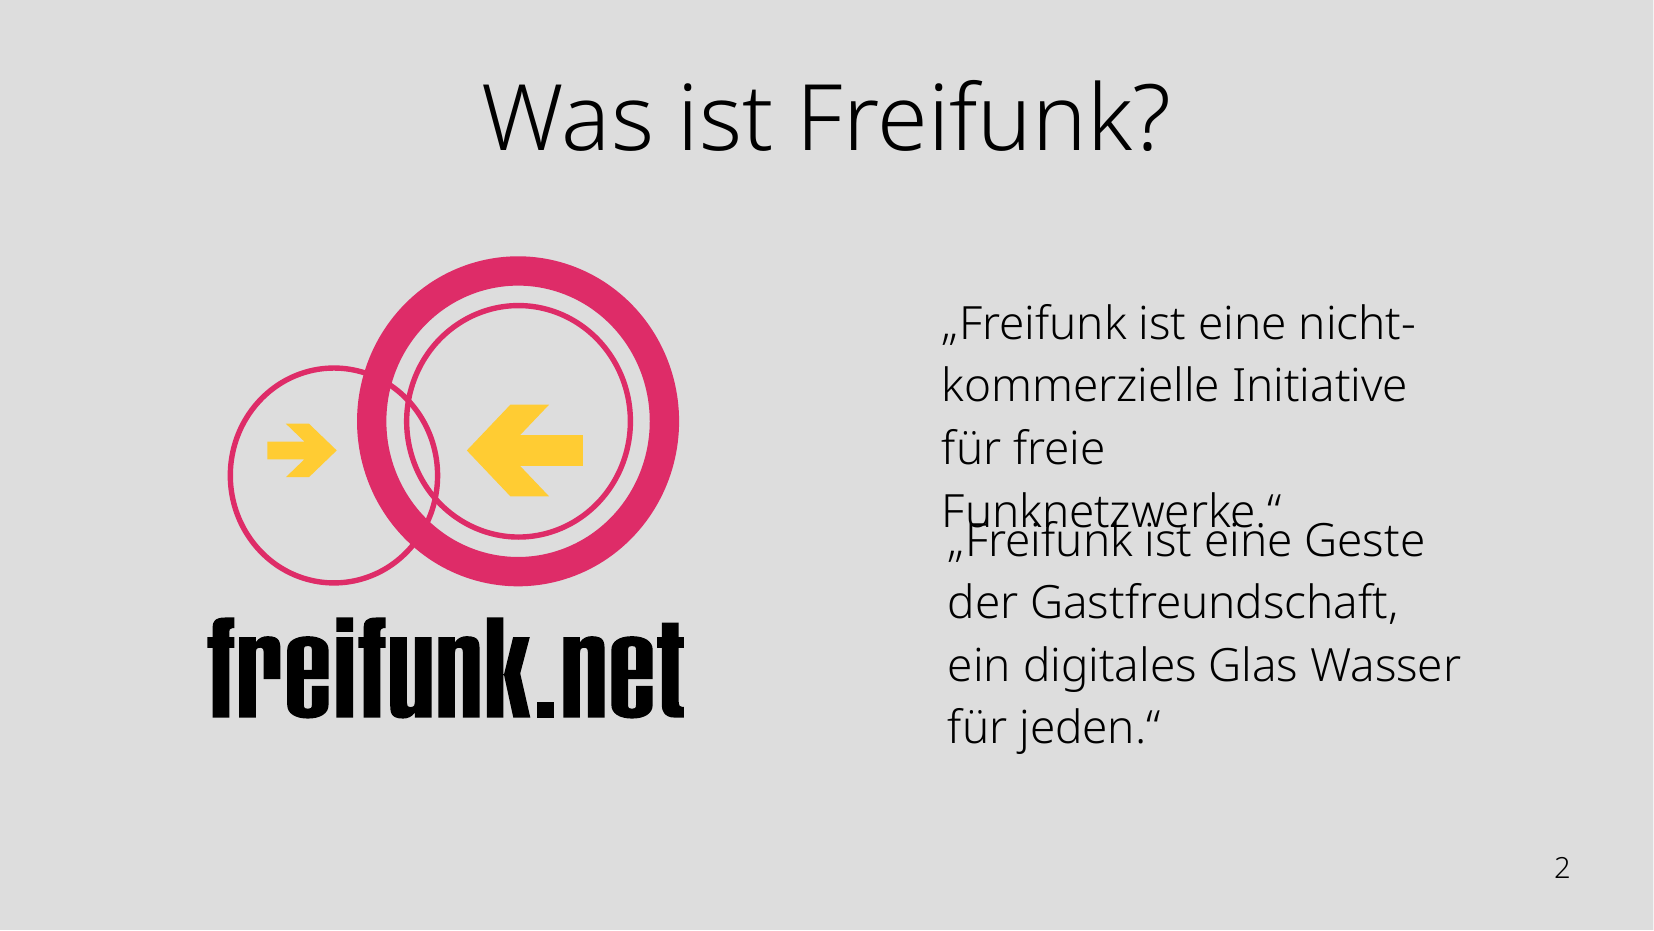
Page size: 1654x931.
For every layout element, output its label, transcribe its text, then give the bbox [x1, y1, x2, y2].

text_box „Freifunk ist eine Geste der Gastfreundschaft, ein digitales Glas Wasser für jeden.“ [933, 499, 1495, 730]
picture [207, 255, 684, 719]
text_box „Freifunk ist eine nicht-kommerzielle Initiative für freie Funknetzwerke.“ [927, 282, 1471, 461]
title Was ist Freifunk? [82, 37, 1571, 193]
